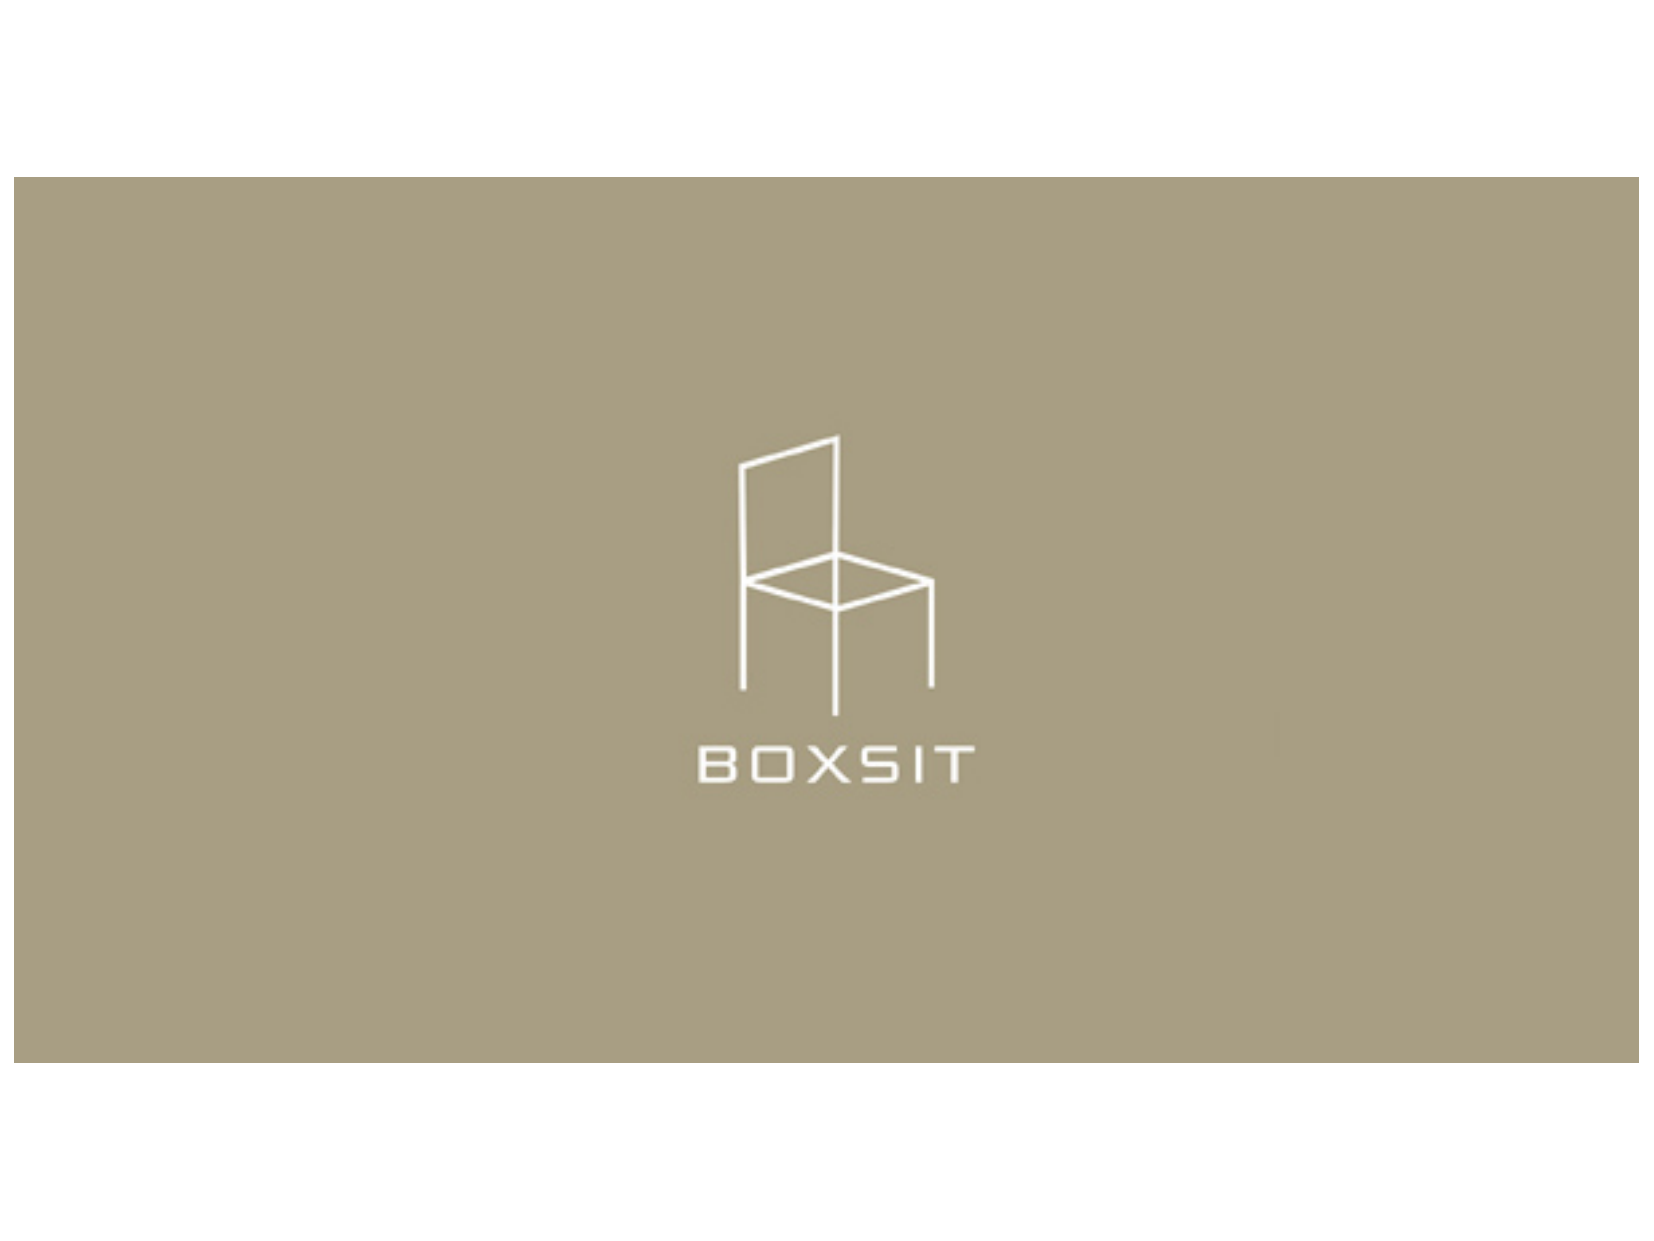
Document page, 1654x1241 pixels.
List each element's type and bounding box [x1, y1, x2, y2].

picture [14, 177, 1639, 1063]
